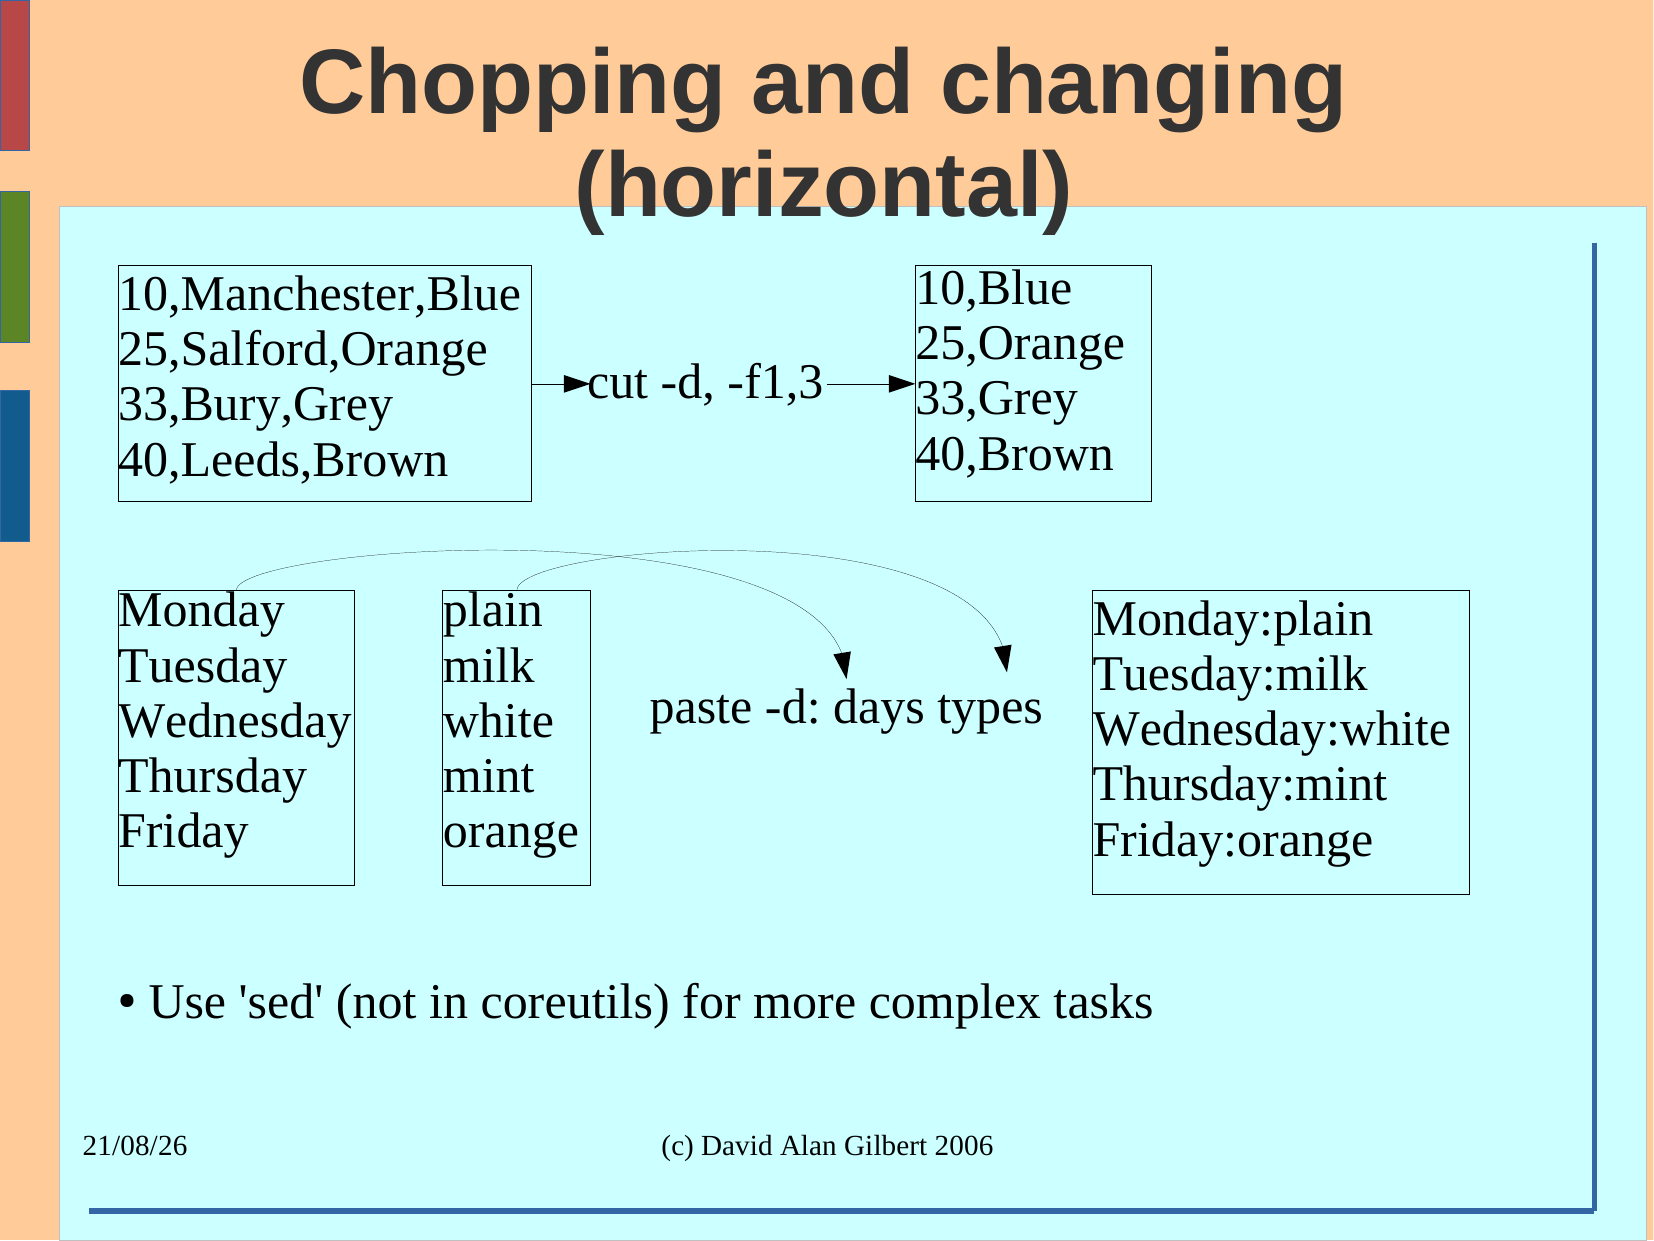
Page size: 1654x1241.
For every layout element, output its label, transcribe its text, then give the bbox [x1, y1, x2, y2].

text_box Monday Tuesday Wednesday Thursday Friday [118, 582, 241, 590]
text_box Monday:plain Tuesday:milk Wednesday:white Thursday:mint Friday:orange [1093, 591, 1452, 893]
text_box 10,Manchester,Blue 25,Salford,Orange 33,Bury,Grey 40,Leeds,Brown [118, 502, 532, 508]
text_box Use 'sed' (not in coreutils) for more complex tasks [118, 974, 1154, 1035]
text_box Monday Tuesday Wednesday Thursday Friday [237, 582, 352, 590]
title Chopping and changing (horizontal) [118, 29, 1531, 237]
text_box 10,Blue 25,Orange 33,Grey 40,Brown [916, 266, 1151, 501]
text_box Monday Tuesday Wednesday Thursday Friday [119, 591, 352, 885]
text_box plain milk white mint orange [442, 582, 520, 590]
text_box cut -d, -f1,3 [587, 354, 824, 415]
text_box plain milk white mint orange [443, 591, 580, 885]
text_box 10,Blue 25,Orange 33,Grey 40,Brown [915, 260, 1152, 265]
text_box 10,Manchester,Blue 25,Salford,Orange 33,Bury,Grey 40,Leeds,Brown [119, 266, 531, 501]
text_box paste -d: days types [649, 679, 1044, 740]
